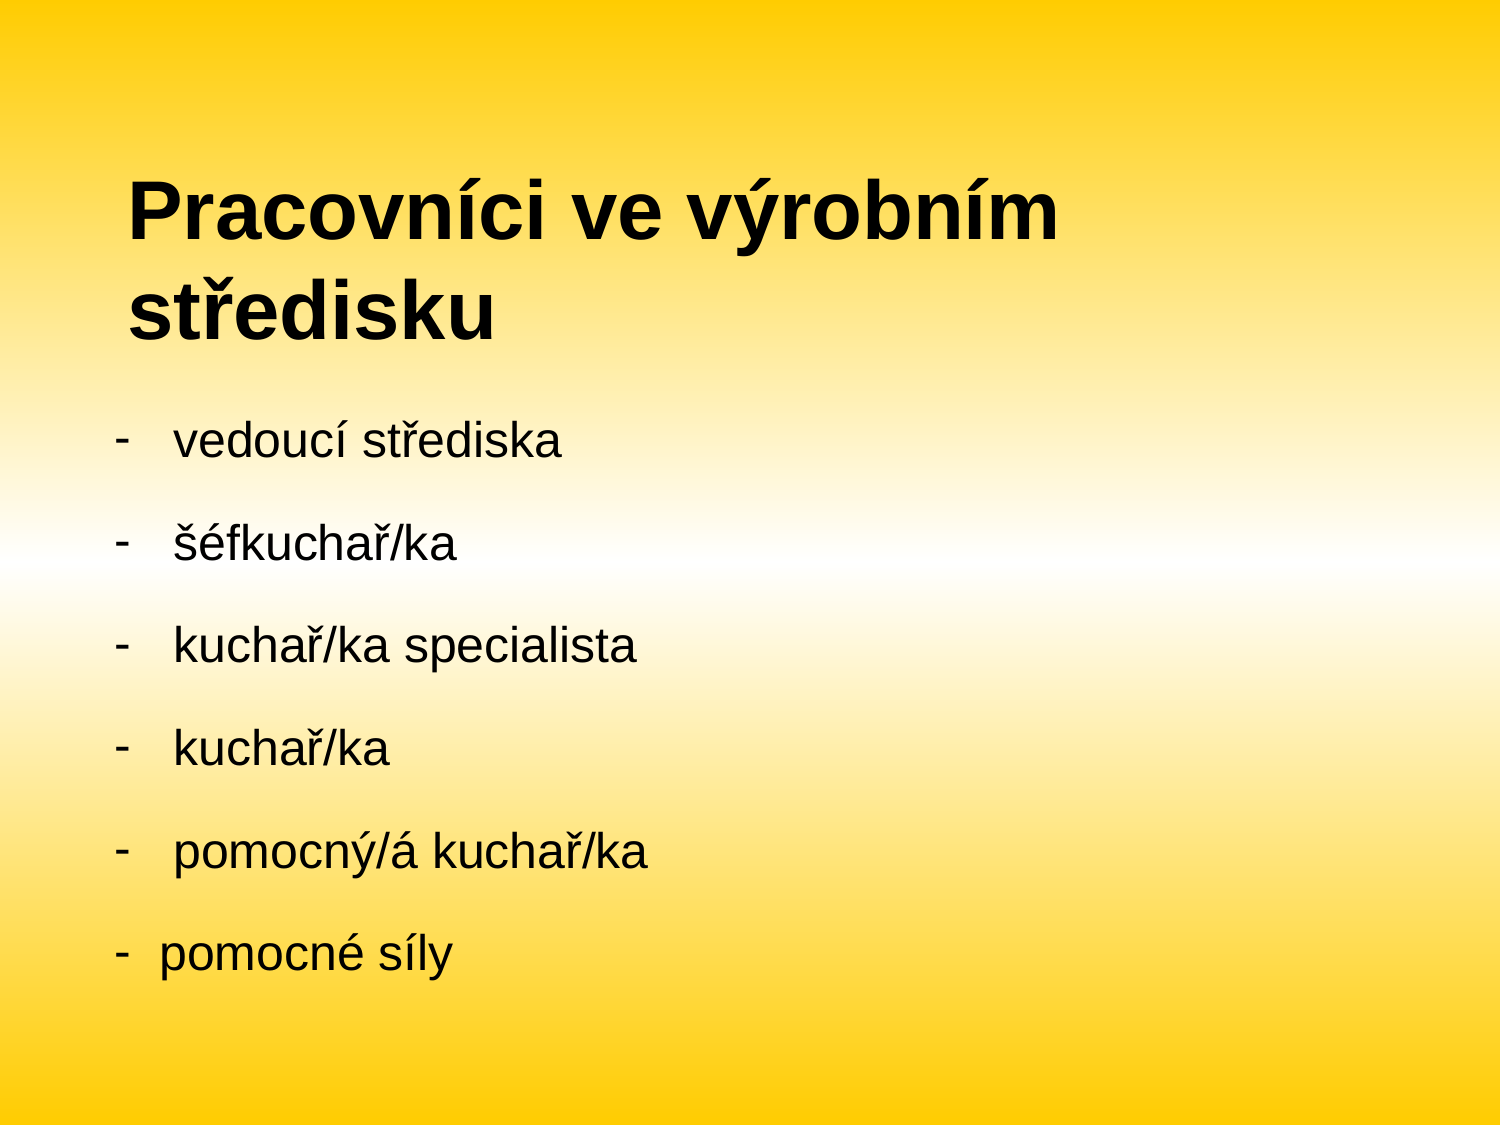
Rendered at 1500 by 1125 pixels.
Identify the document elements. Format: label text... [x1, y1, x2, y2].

subtitle vedoucí střediska šéfkuchař/ka kuchař/ka specialista kuchař/ka pomocný/á kuchař/ka pomocné síly [99, 362, 1375, 1051]
title Pracovníci ve výrobním středisku [112, 99, 1388, 413]
